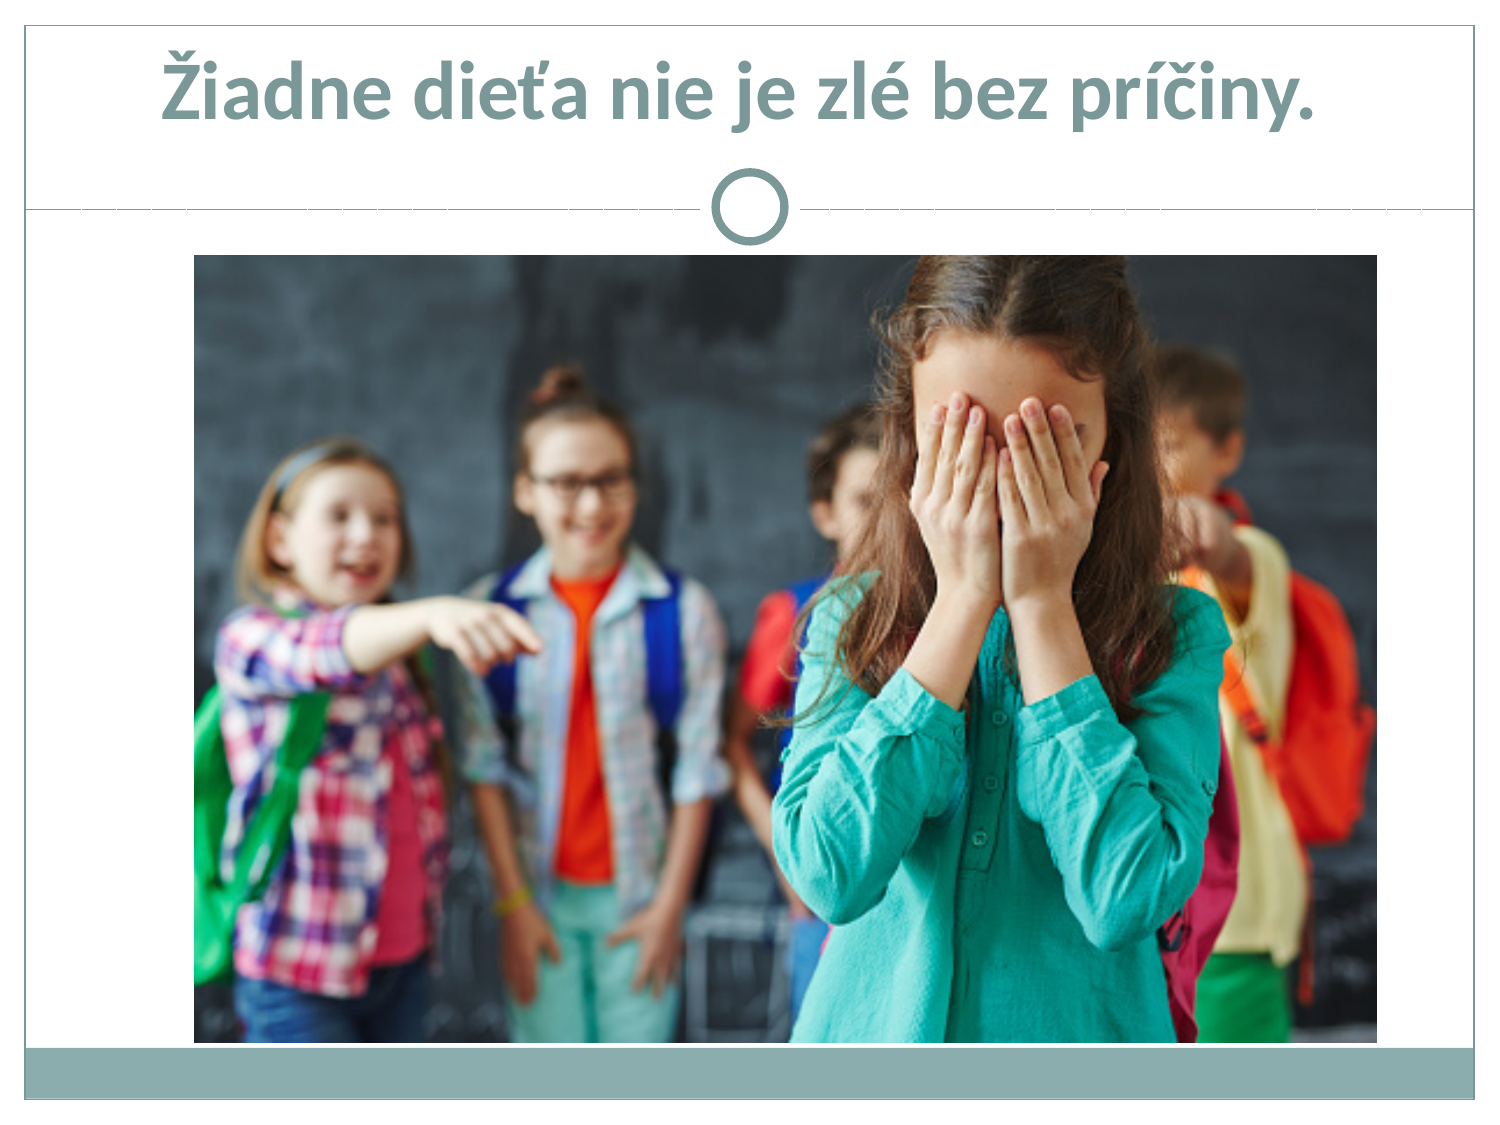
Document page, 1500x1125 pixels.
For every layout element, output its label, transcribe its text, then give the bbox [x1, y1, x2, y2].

picture [194, 255, 1377, 1043]
title Žiadne dieťa nie je zlé bez príčiny. [49, 31, 1450, 244]
